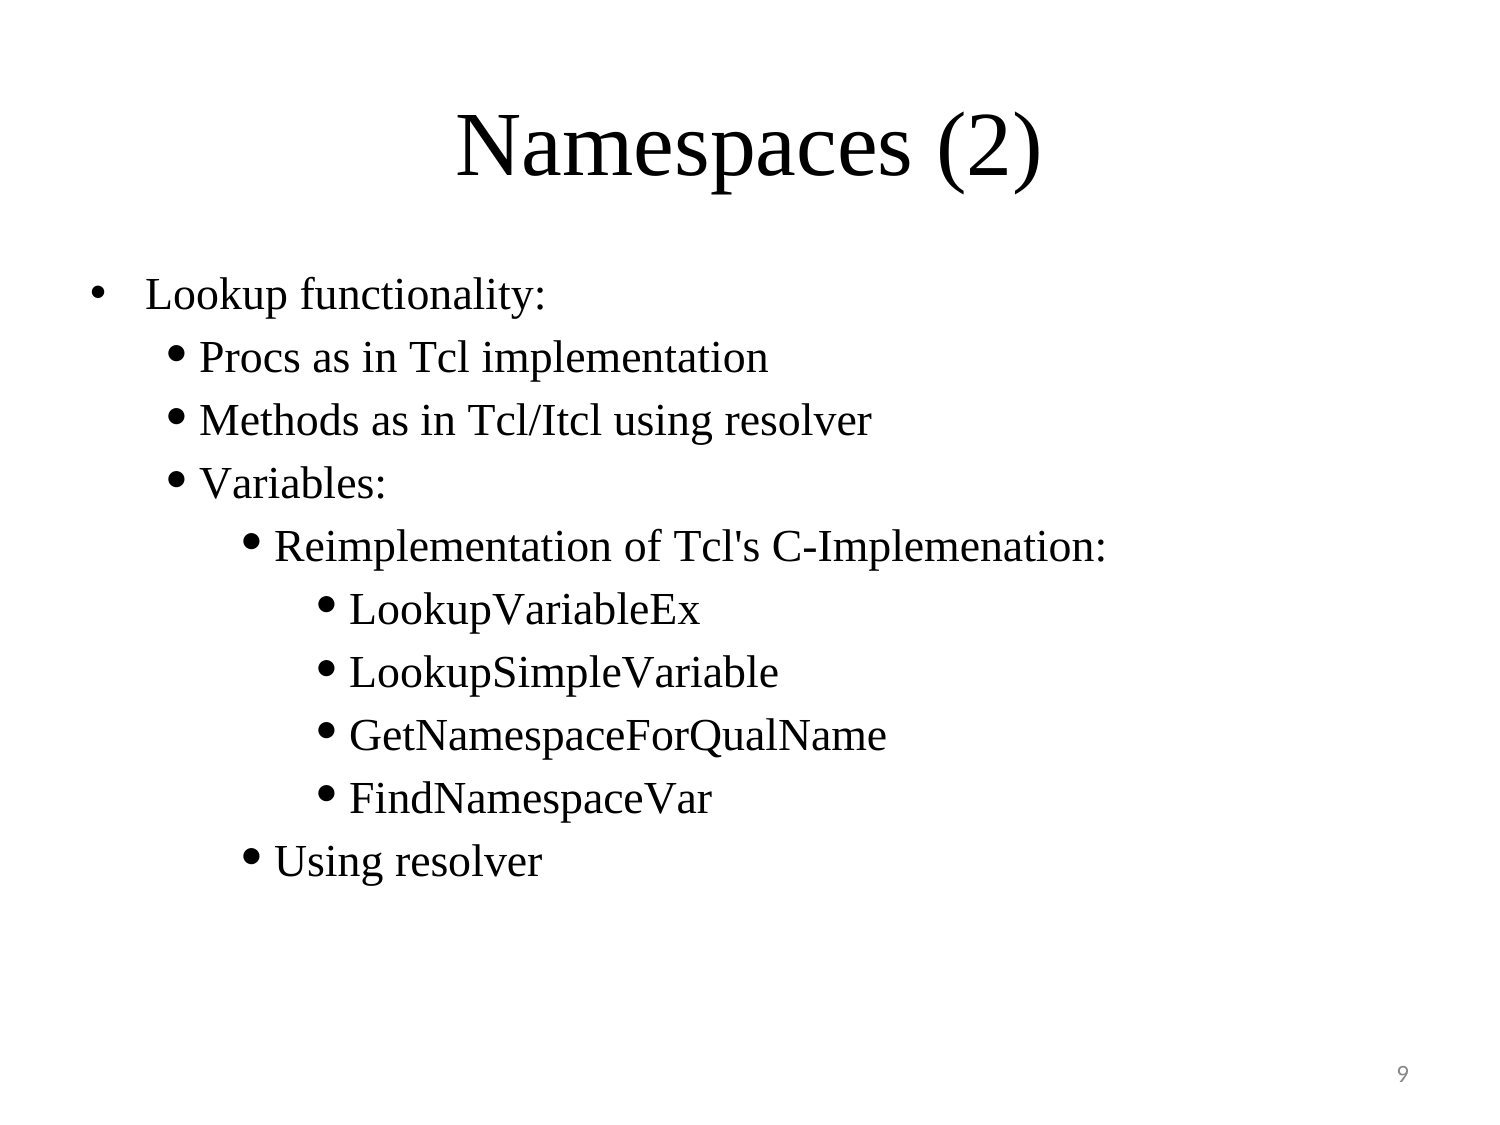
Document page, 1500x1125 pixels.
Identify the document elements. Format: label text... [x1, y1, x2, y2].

text_box Lookup functionality: Procs as in Tcl implementation Methods as in Tcl/Itcl using resolver Variables: Reimplementation of Tcl's C-Implemenation: LookupVariableEx LookupSimpleVariable GetNamespaceForQualName FindNamespaceVar Using resolver [75, 262, 1426, 1004]
text_box Namespaces (2) [75, 45, 1426, 233]
